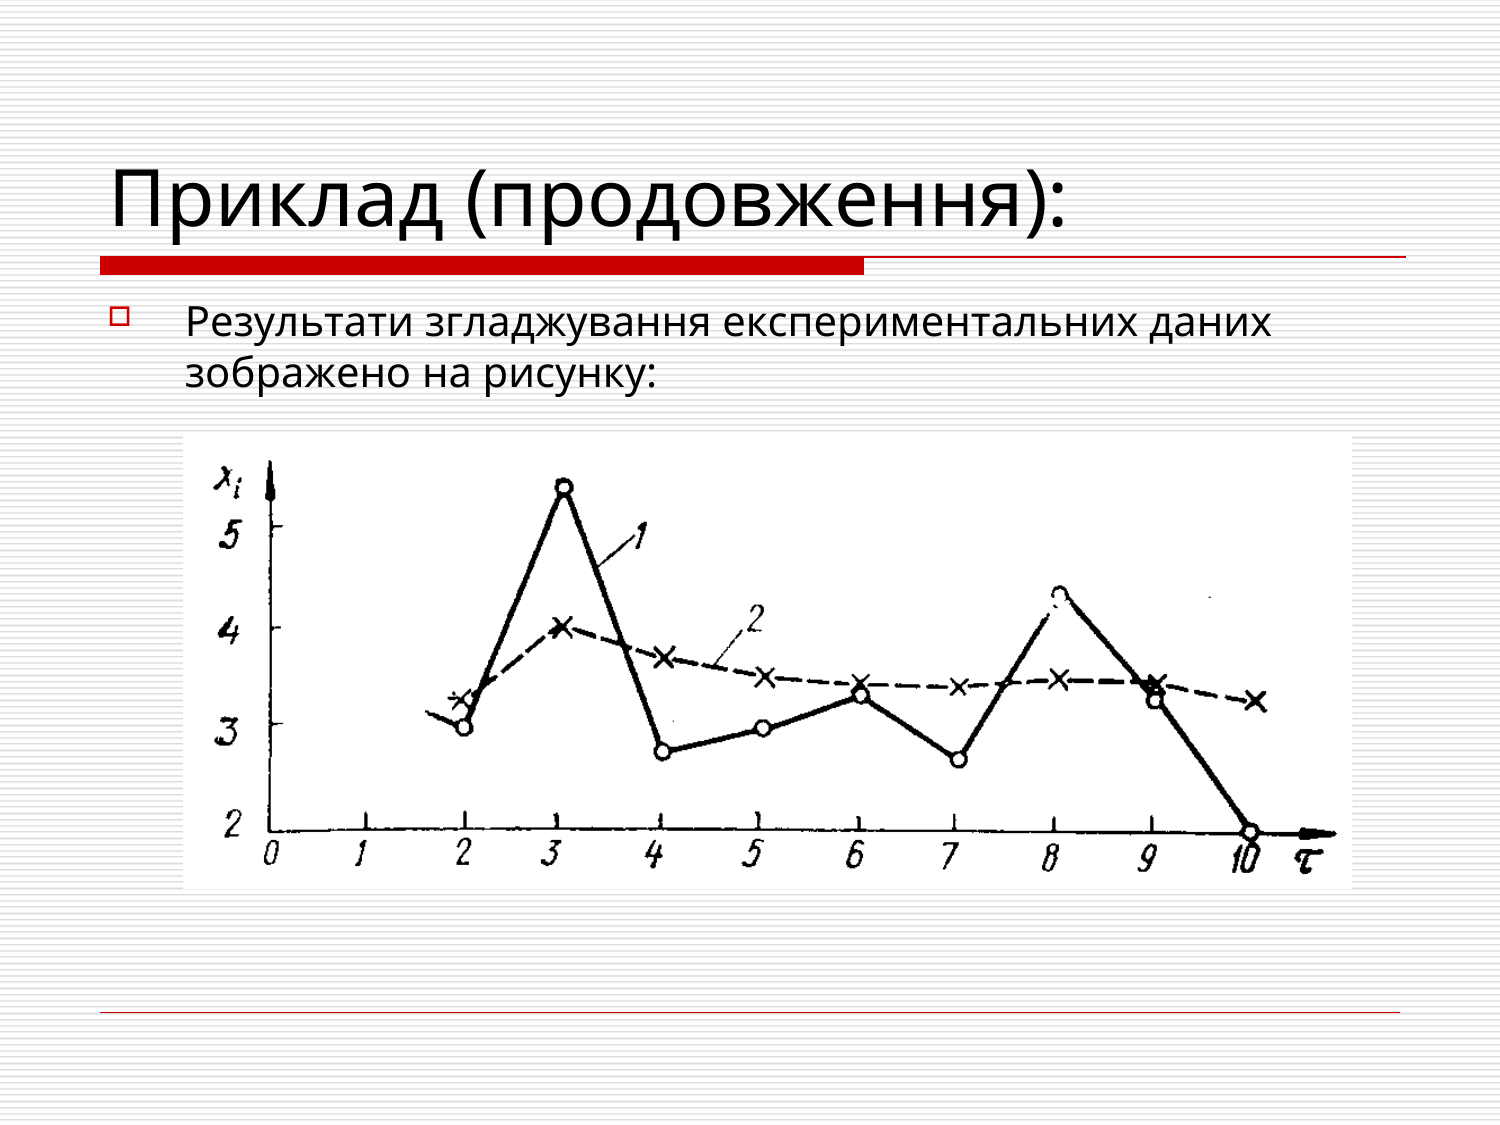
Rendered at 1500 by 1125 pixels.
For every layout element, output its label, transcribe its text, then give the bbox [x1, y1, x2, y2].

list Результати згладжування експериментальних даних зображено на рисунку: [92, 287, 1406, 988]
title Приклад (продовження): [94, 49, 1407, 250]
picture [0, 0, 1500, 1125]
